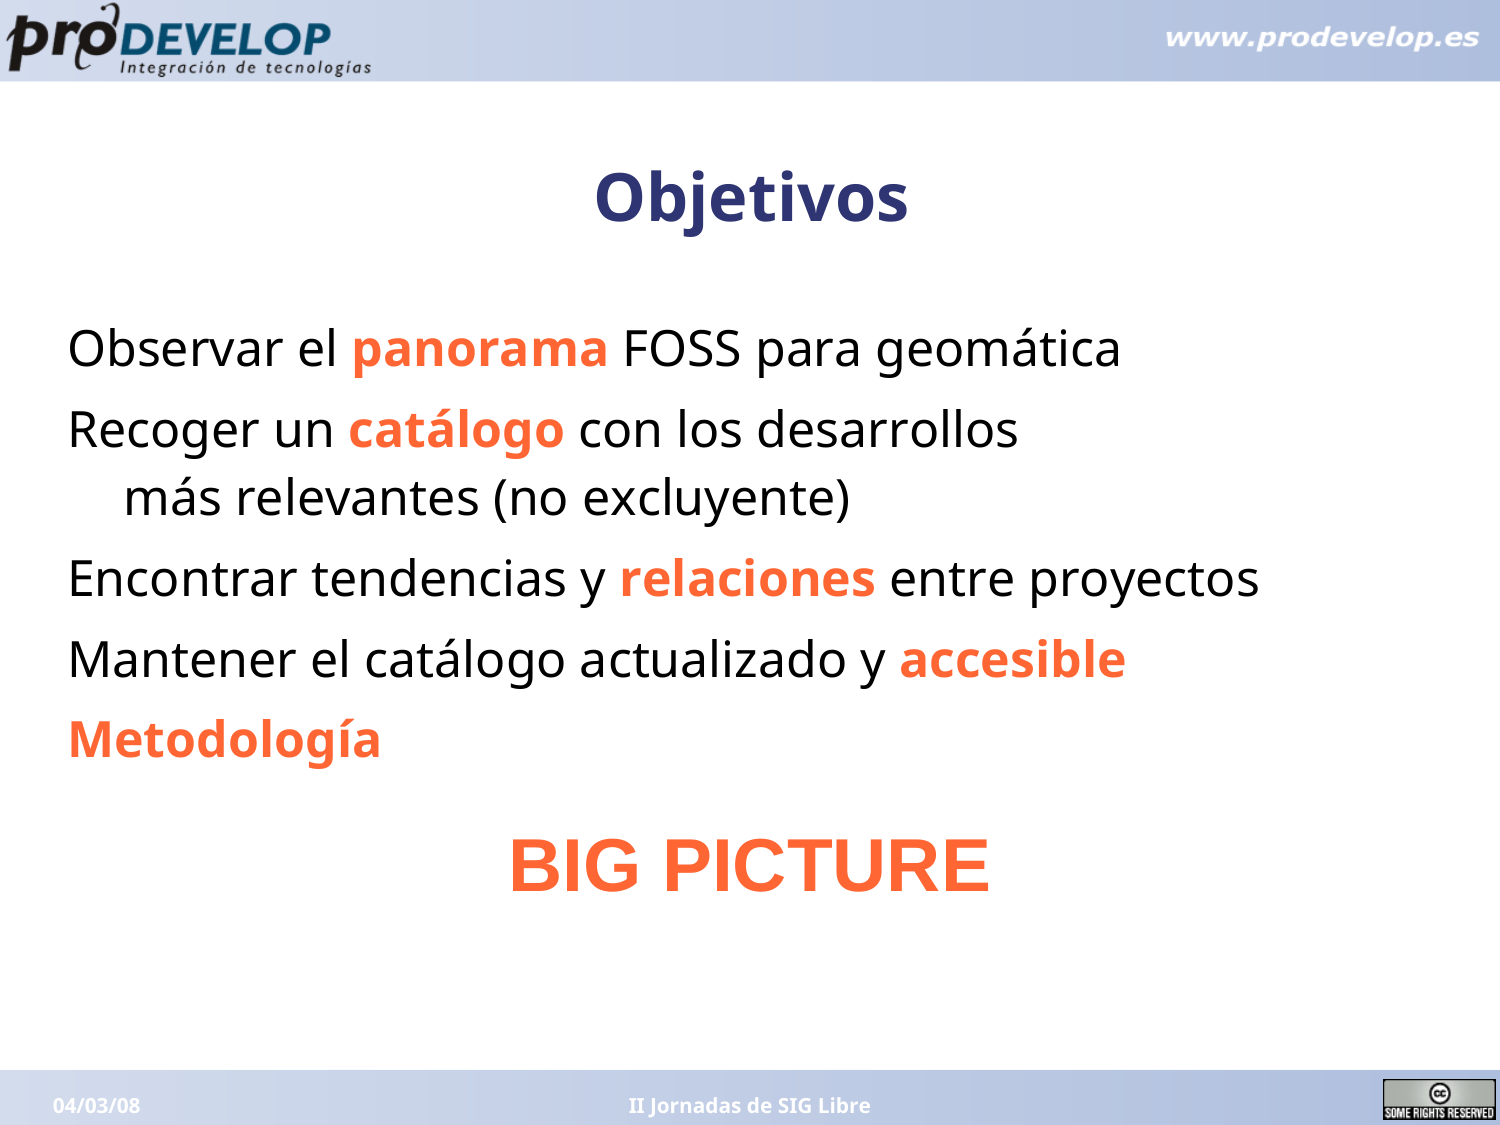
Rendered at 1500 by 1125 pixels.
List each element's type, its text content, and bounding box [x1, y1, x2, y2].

list Observar el panorama FOSS para geomática Recoger un catálogo con los desarrollos más relevantes (no excluyente) Encontrar tendencias y relaciones entre proyectos Mantener el catálogo actualizado y accesible Metodología [67, 313, 1418, 815]
title Objetivos [76, 101, 1427, 290]
picture [0, 0, 1500, 1125]
text_box BIG PICTURE [461, 816, 1039, 945]
